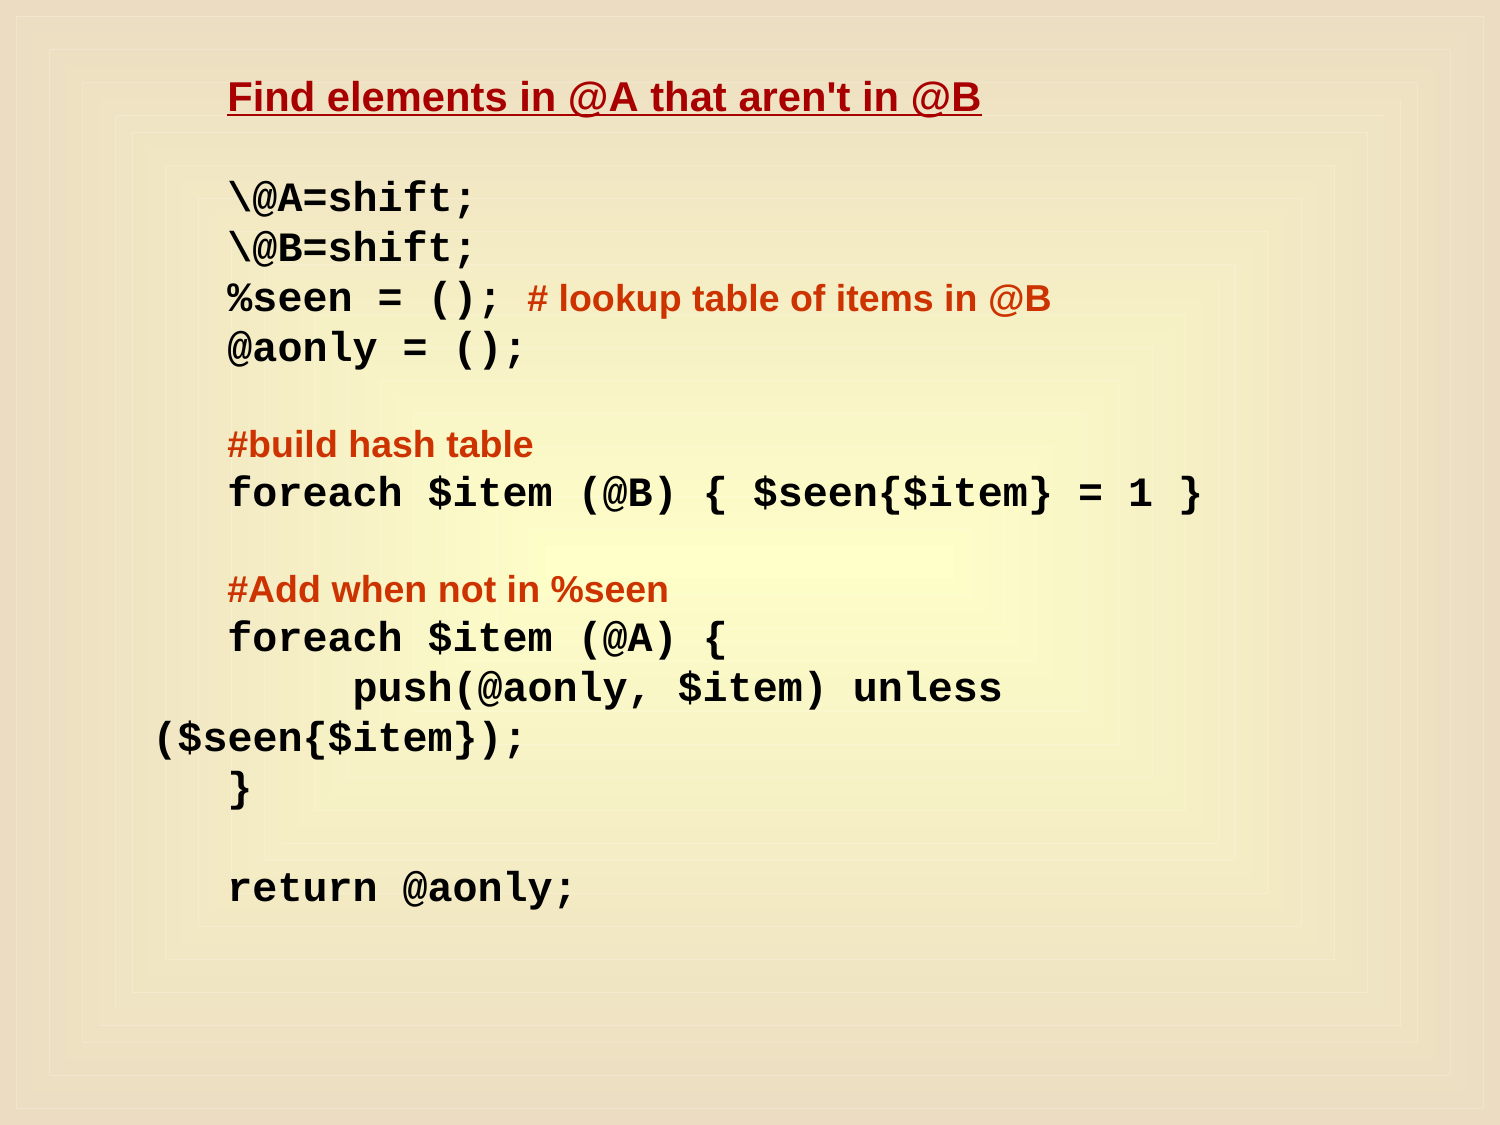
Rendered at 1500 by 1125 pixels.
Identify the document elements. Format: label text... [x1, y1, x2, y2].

text_box Find elements in @A that aren't in @B \@A=shift; \@B=shift; %seen = (); # lookup table of items in @B @aonly = (); #build hash table foreach $item (@B) { $seen{$item} = 1 } #Add when not in %seen foreach $item (@A) { push(@aonly, $item) unless ($seen{$item}); } return @aonly; [137, 87, 1343, 983]
text_box Find elements in @A that aren't in @B \@A=shift; \@B=shift; %seen = (); # lookup table of items in @B @aonly = (); #build hash table foreach $item (@B) { $seen{$item} = 1 } #Add when not in %seen foreach $item (@A) { push(@aonly, $item) unless ($seen{$item}); } return @aonly; [573, 87, 918, 114]
